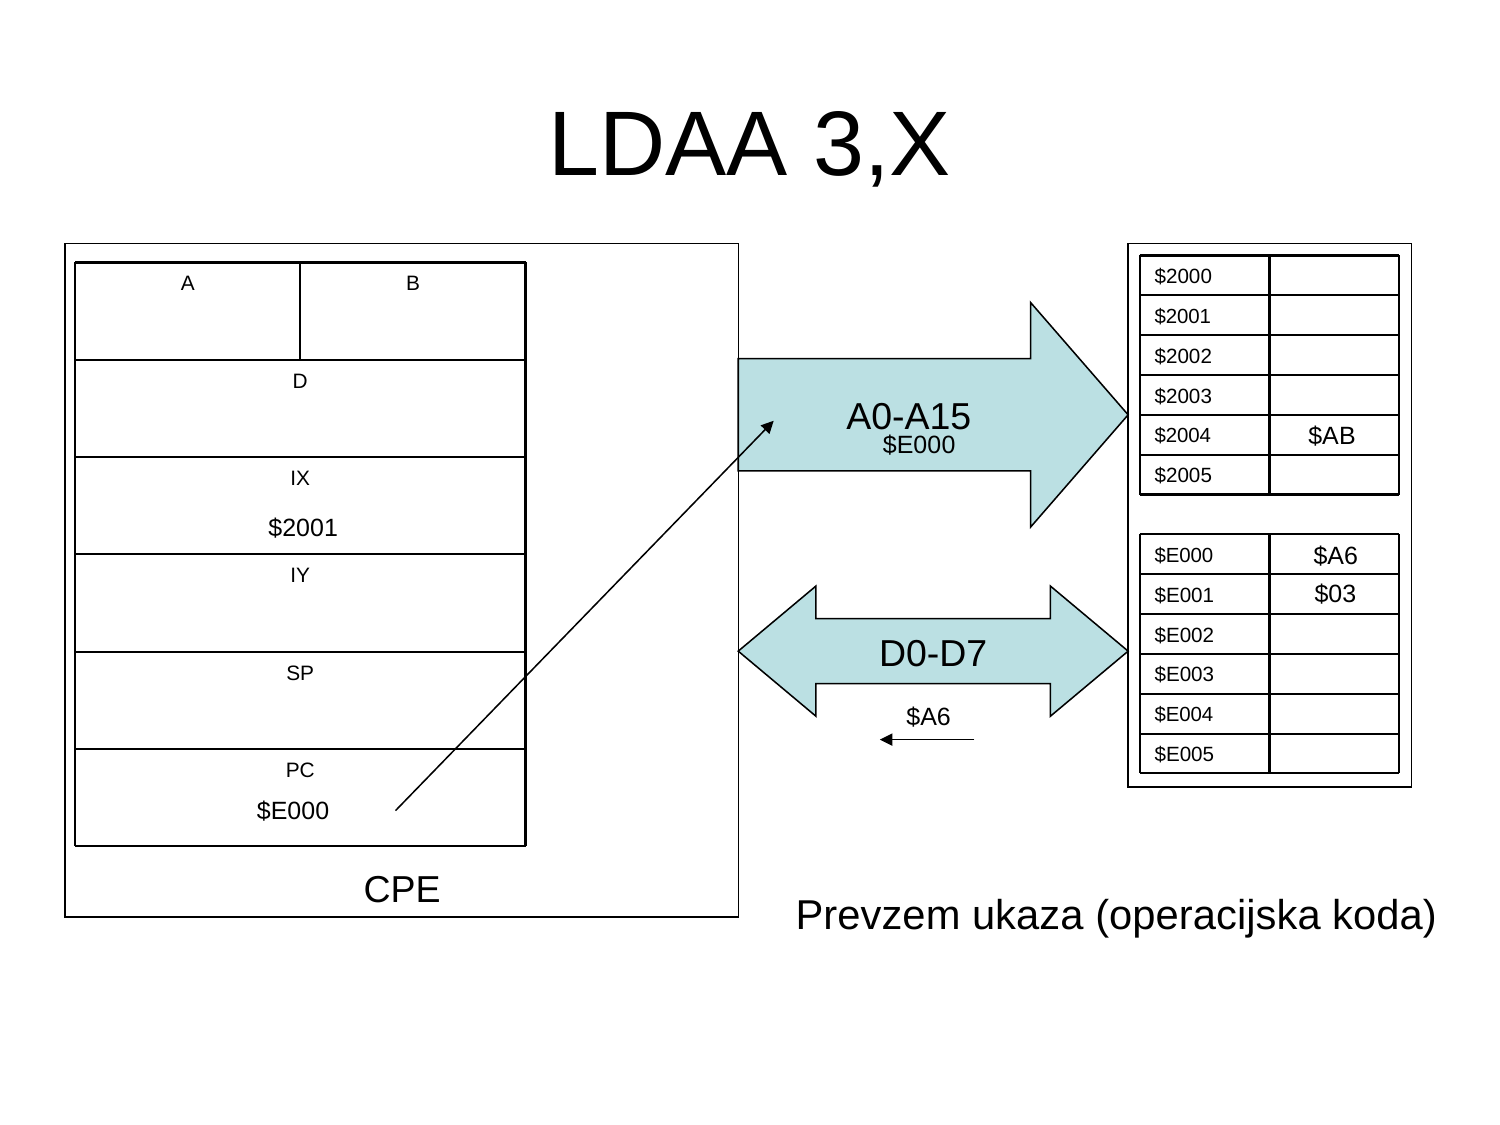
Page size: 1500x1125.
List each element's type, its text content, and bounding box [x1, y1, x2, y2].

text_box B [301, 264, 524, 359]
text_box $E000 [242, 786, 345, 833]
text_box $2001 [1141, 296, 1268, 334]
text_box SP [459, 681, 524, 748]
text_box PC [76, 750, 524, 845]
text_box $2002 [1141, 336, 1268, 374]
text_box $E002 [1141, 615, 1268, 653]
text_box SP [76, 653, 524, 748]
text_box $E004 [1141, 695, 1268, 733]
text_box A [76, 264, 299, 359]
text_box $2005 [1141, 456, 1268, 493]
text_box $A6 [891, 692, 967, 738]
text_box $E005 [1141, 735, 1268, 772]
text_box $AB [1293, 411, 1371, 458]
text_box CPE [348, 857, 456, 919]
text_box IY [76, 555, 524, 651]
text_box D [76, 361, 524, 456]
text_box $2000 [1141, 257, 1268, 294]
text_box Prevzem ukaza (operacijska koda) [780, 880, 1453, 946]
text_box $E001 [1141, 575, 1268, 613]
text_box $A6 [1298, 531, 1374, 578]
text_box $2004 [1141, 416, 1268, 454]
title LDAA 3,X [75, 45, 1426, 233]
text_box $E000 [868, 420, 971, 467]
text_box $E000 [1141, 535, 1268, 573]
text_box A0-A15 [738, 302, 1129, 528]
text_box $2003 [1141, 376, 1268, 414]
text_box $2001 [253, 503, 354, 549]
text_box IX [76, 458, 524, 553]
text_box $03 [1299, 570, 1372, 616]
text_box D0-D7 [738, 586, 1129, 717]
text_box $E003 [1141, 655, 1268, 693]
